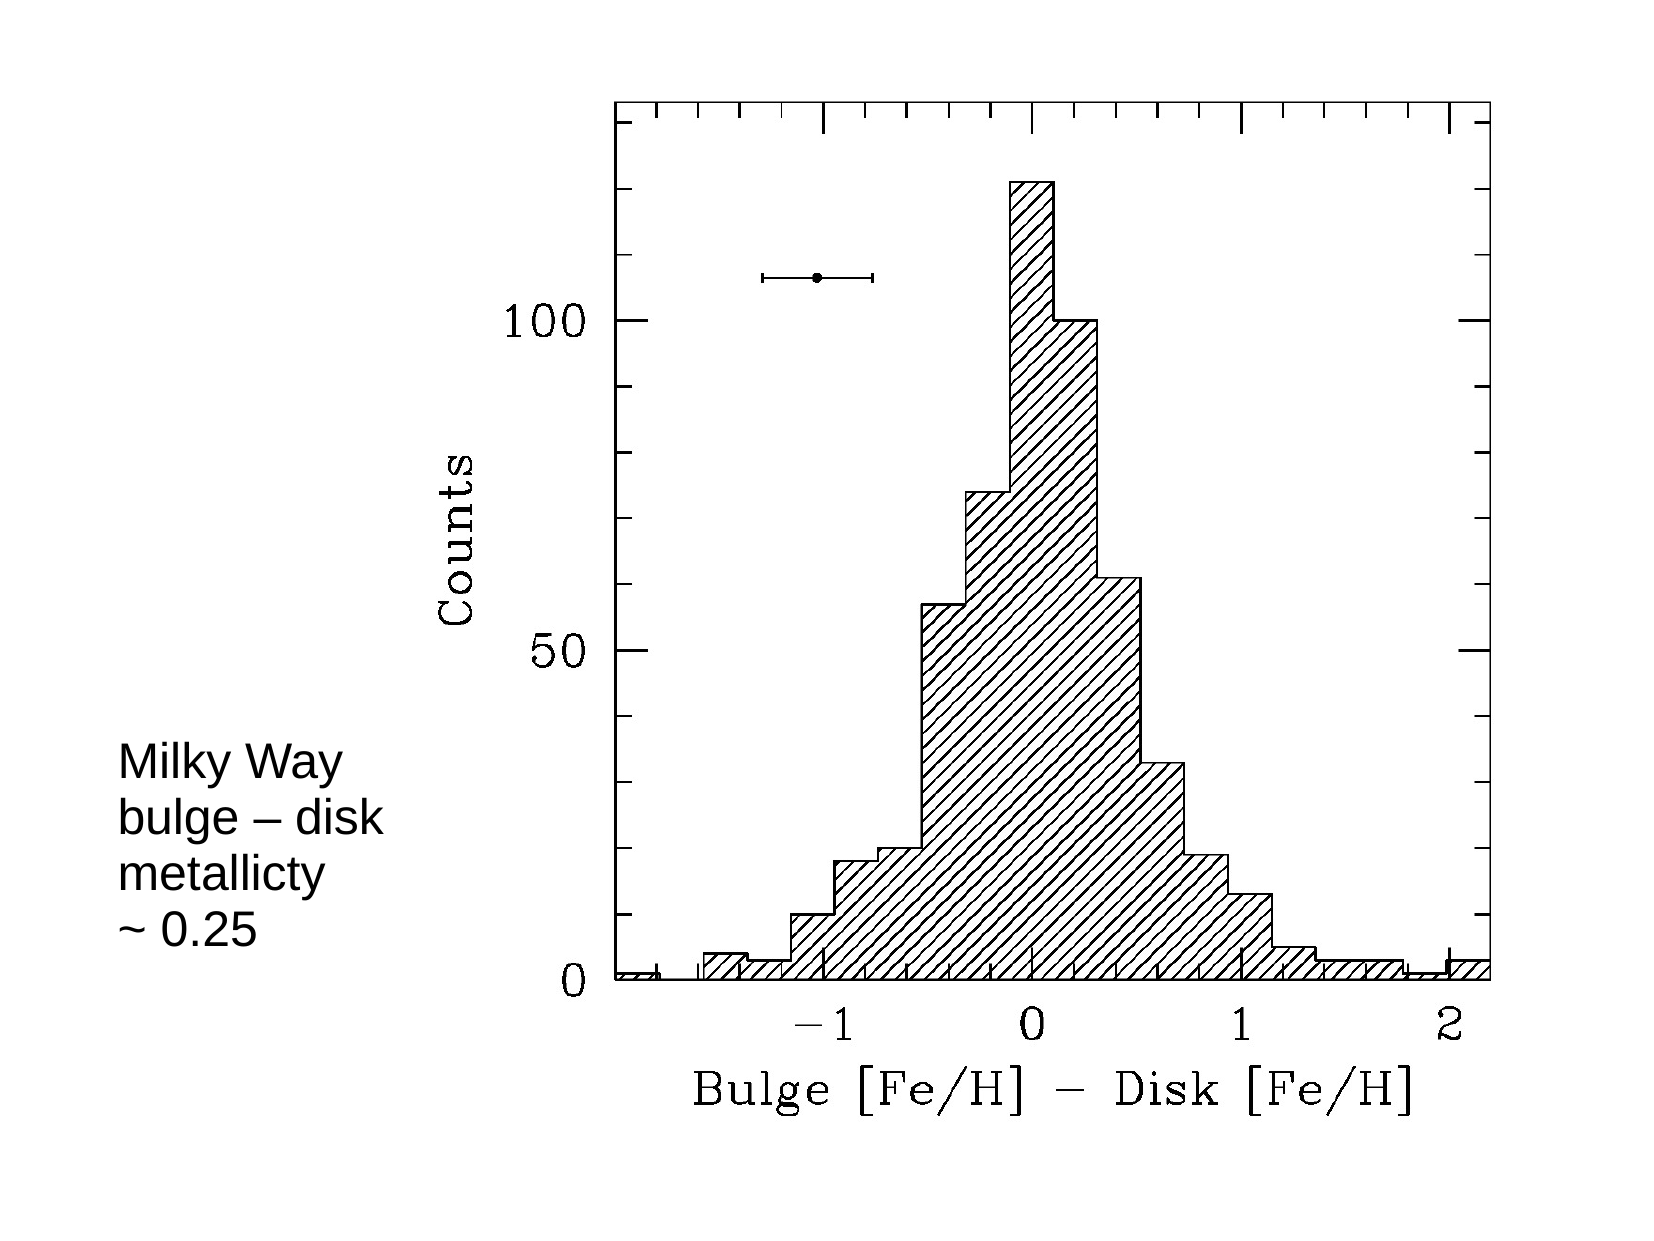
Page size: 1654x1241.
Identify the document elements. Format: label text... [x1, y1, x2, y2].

picture [428, 40, 1551, 1163]
text_box Milky Way bulge – disk metallicty ~ 0.25 [31, 726, 473, 965]
